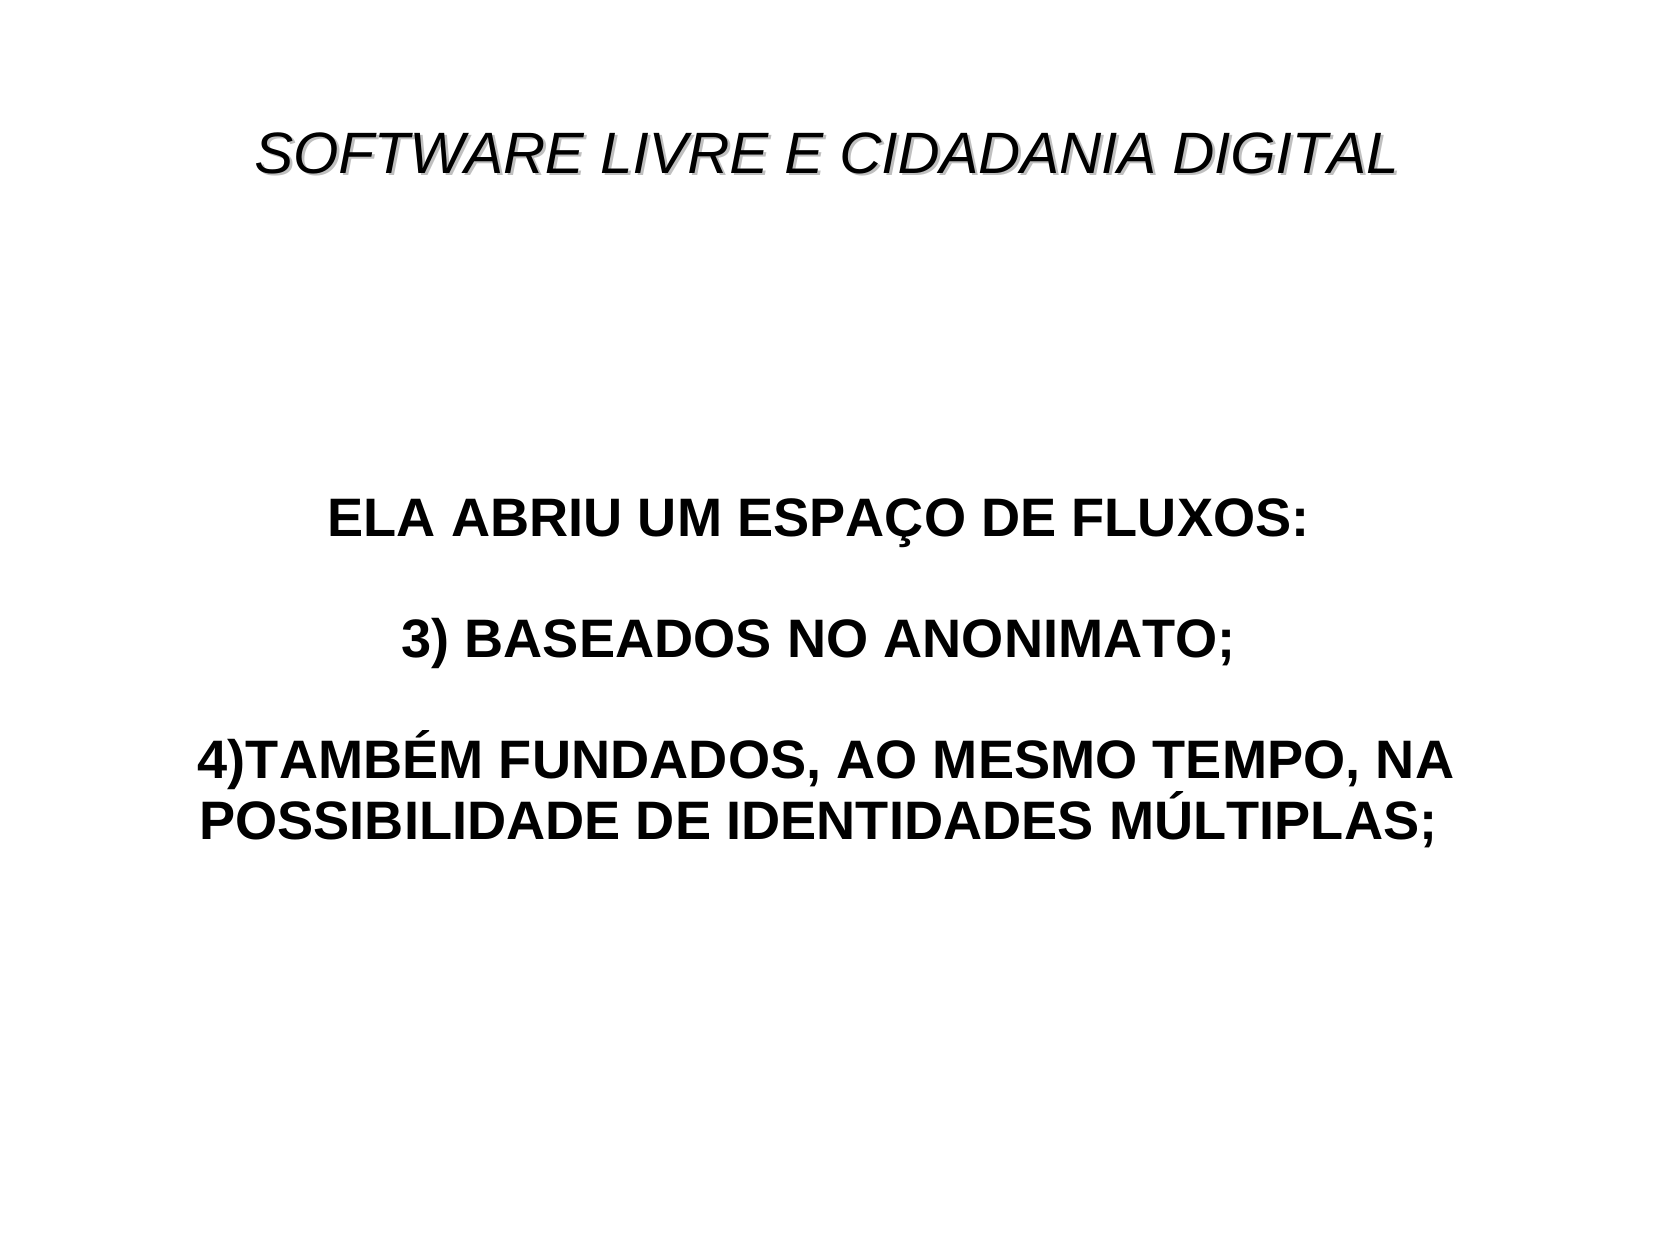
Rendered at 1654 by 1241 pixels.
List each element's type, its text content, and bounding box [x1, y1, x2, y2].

title SOFTWARE LIVRE E CIDADANIA DIGITAL [82, 49, 1571, 257]
subtitle ELA ABRIU UM ESPAÇO DE FLUXOS: 3) BASEADOS NO ANONIMATO; 4)TAMBÉM FUNDADOS, AO MESMO TEMPO, NA POSSIBILIDADE DE IDENTIDADES MÚLTIPLAS; [82, 297, 1571, 1102]
